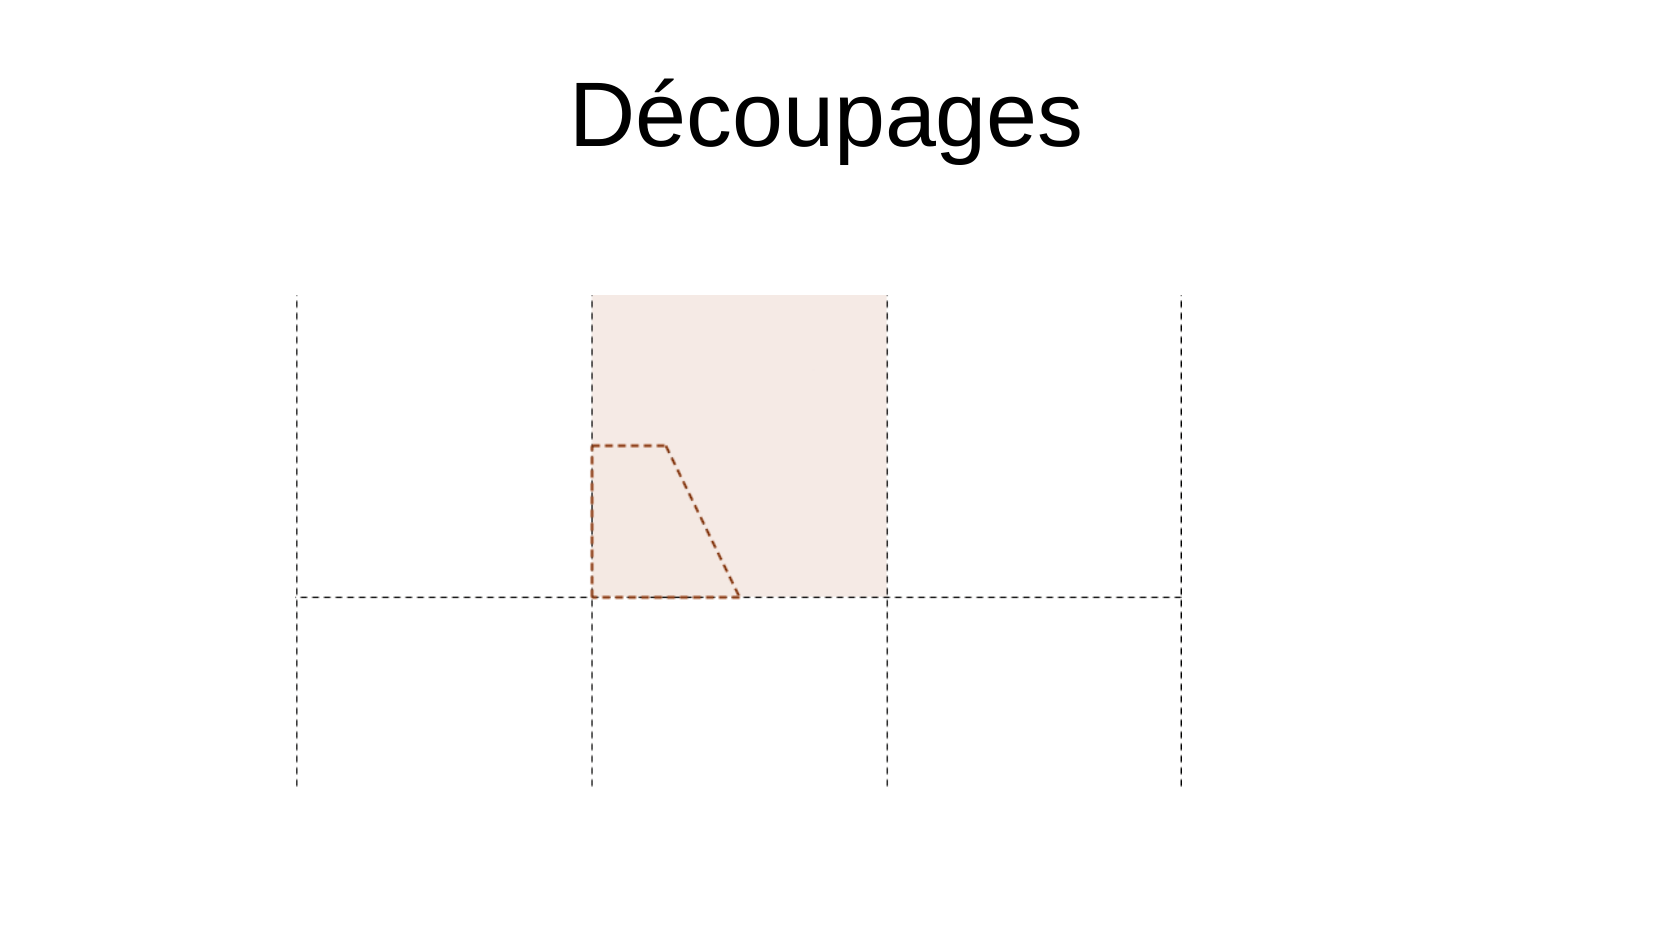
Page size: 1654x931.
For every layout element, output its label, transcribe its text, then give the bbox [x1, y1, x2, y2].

title Découpages [82, 37, 1571, 193]
picture [295, 295, 1182, 791]
